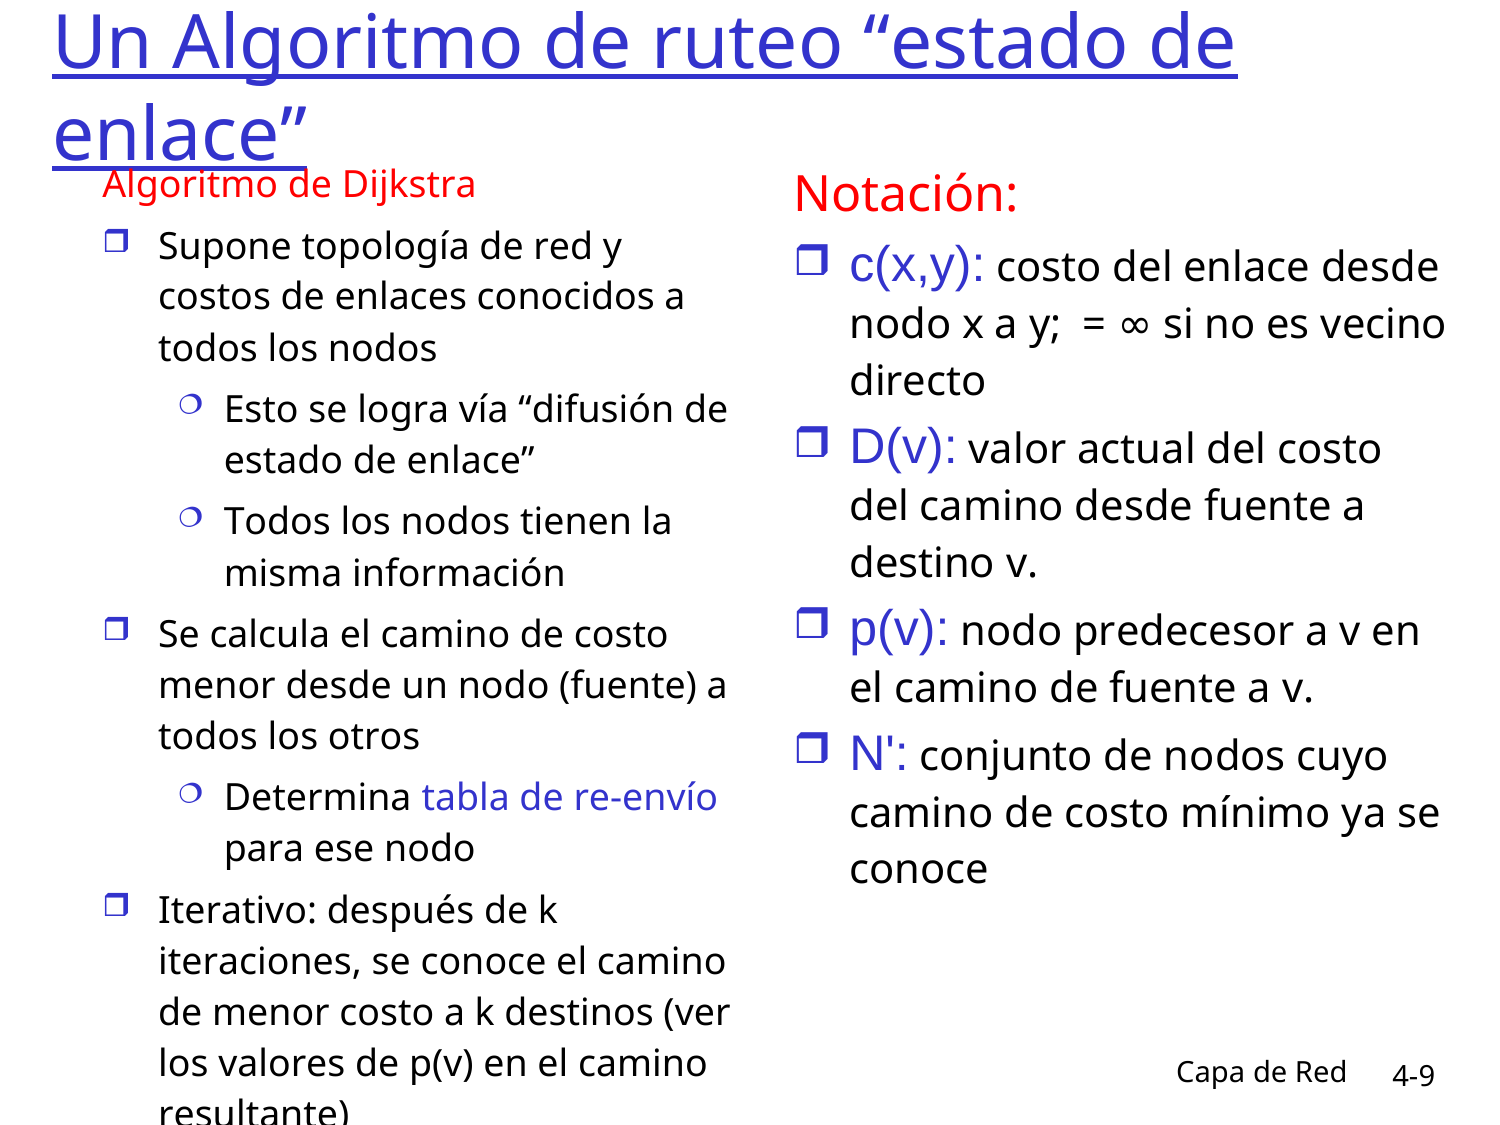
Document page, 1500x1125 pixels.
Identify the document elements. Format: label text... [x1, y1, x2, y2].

list Notación: c(x,y): costo del enlace desde nodo x a y; = ∞ si no es vecino directo D(v): valor actual del costo del camino desde fuente a destino v. p(v): nodo predecesor a v en el camino de fuente a v. N': conjunto de nodos cuyo camino de costo mínimo ya se conoce [778, 149, 1464, 1066]
list Algoritmo de Dijkstra Supone topología de red y costos de enlaces conocidos a todos los nodos Esto se logra vía “difusión de estado de enlace” Todos los nodos tienen la misma información Se calcula el camino de costo menor desde un nodo (fuente) a todos los otros Determina tabla de re-envío para ese nodo Iterativo: después de k iteraciones, se conoce el camino de menor costo a k destinos (ver los valores de p(v) en el camino resultante) [87, 149, 759, 1066]
title Un Algoritmo de ruteo “estado de enlace” [37, 15, 1463, 158]
